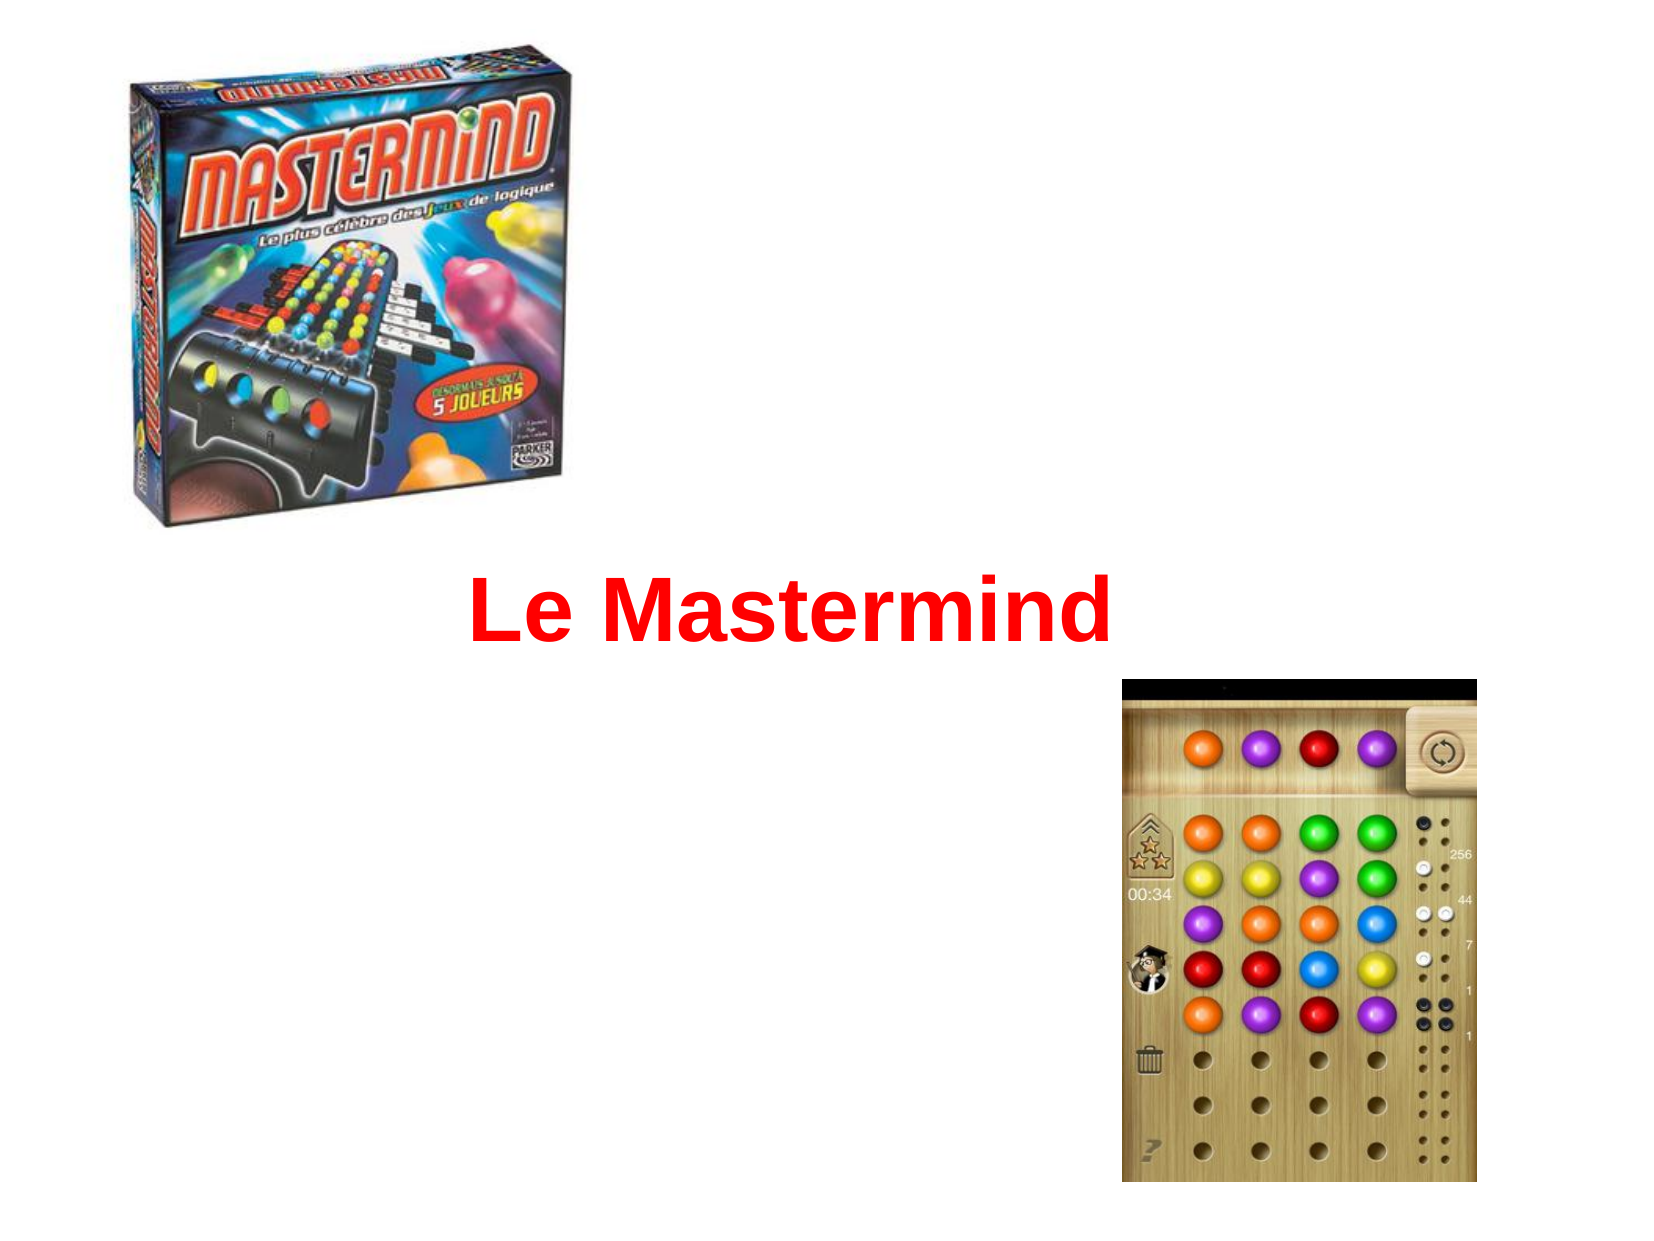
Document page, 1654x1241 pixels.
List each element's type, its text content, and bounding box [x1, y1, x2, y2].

title Le Mastermind [47, 501, 1536, 709]
picture [85, 29, 621, 564]
picture [1122, 679, 1477, 1182]
